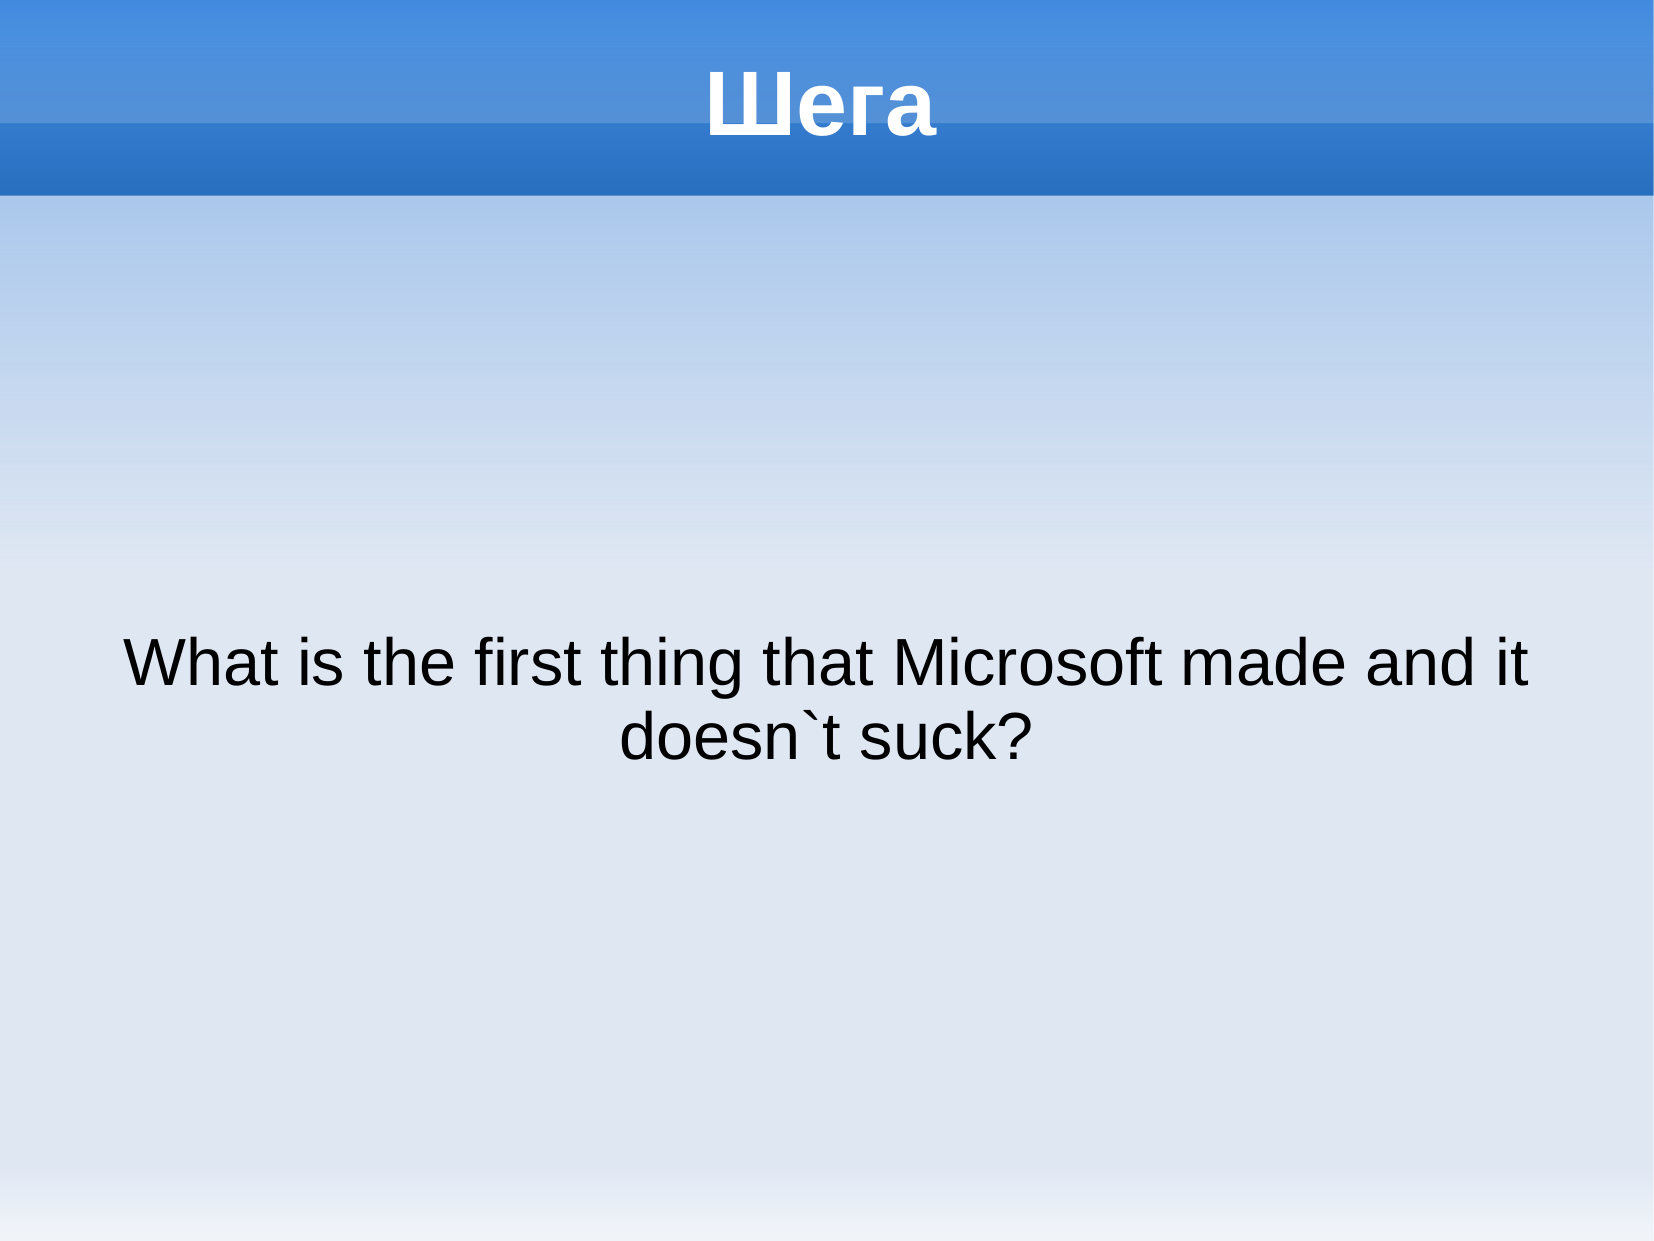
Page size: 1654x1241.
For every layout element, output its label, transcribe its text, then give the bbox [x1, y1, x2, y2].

picture [0, 0, 1654, 1241]
title Шега [76, 7, 1565, 200]
subtitle What is the first thing that Microsoft made and it doesn`t suck? [82, 297, 1571, 1102]
